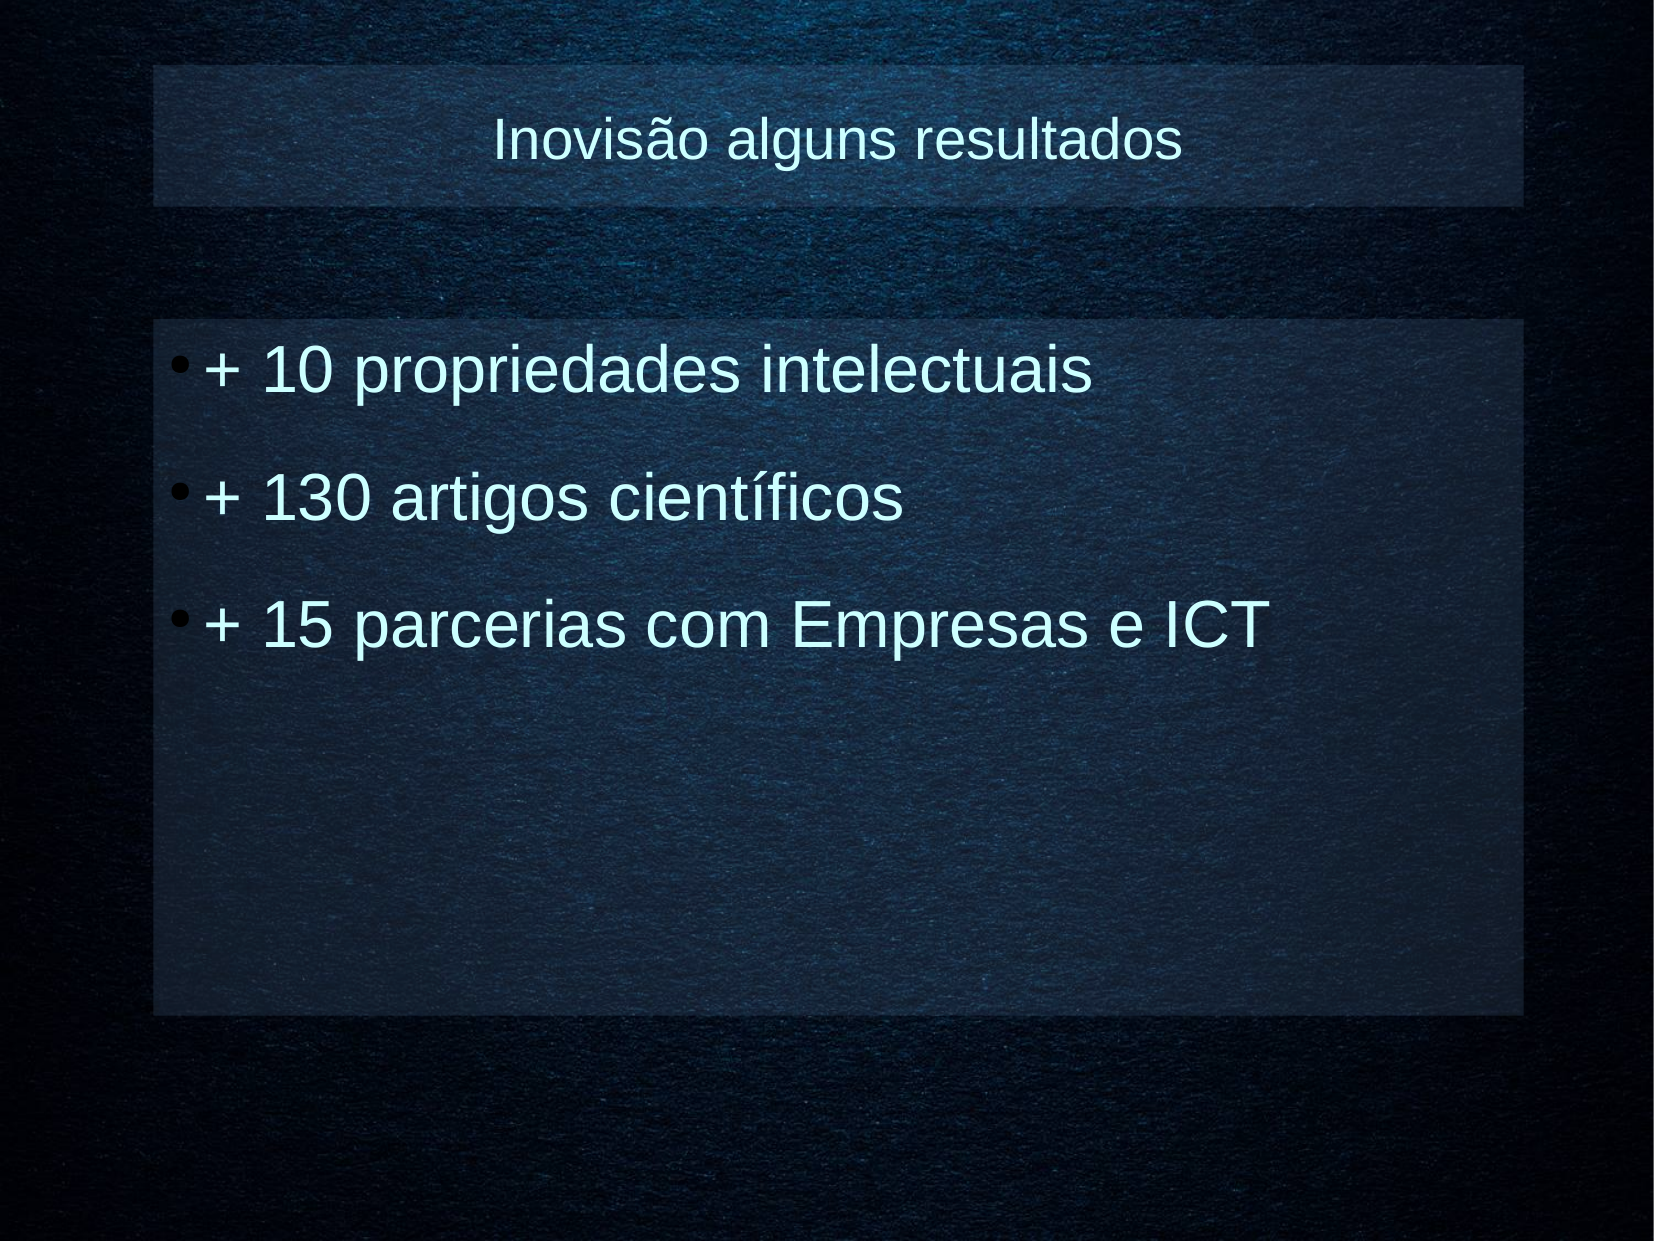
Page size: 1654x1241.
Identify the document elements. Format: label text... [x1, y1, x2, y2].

text_box Inovisão alguns resultados [153, 64, 1524, 207]
picture [0, 0, 1654, 1241]
text_box + 10 propriedades intelectuais + 130 artigos científicos + 15 parcerias com Empresas e ICT [153, 318, 1524, 1016]
